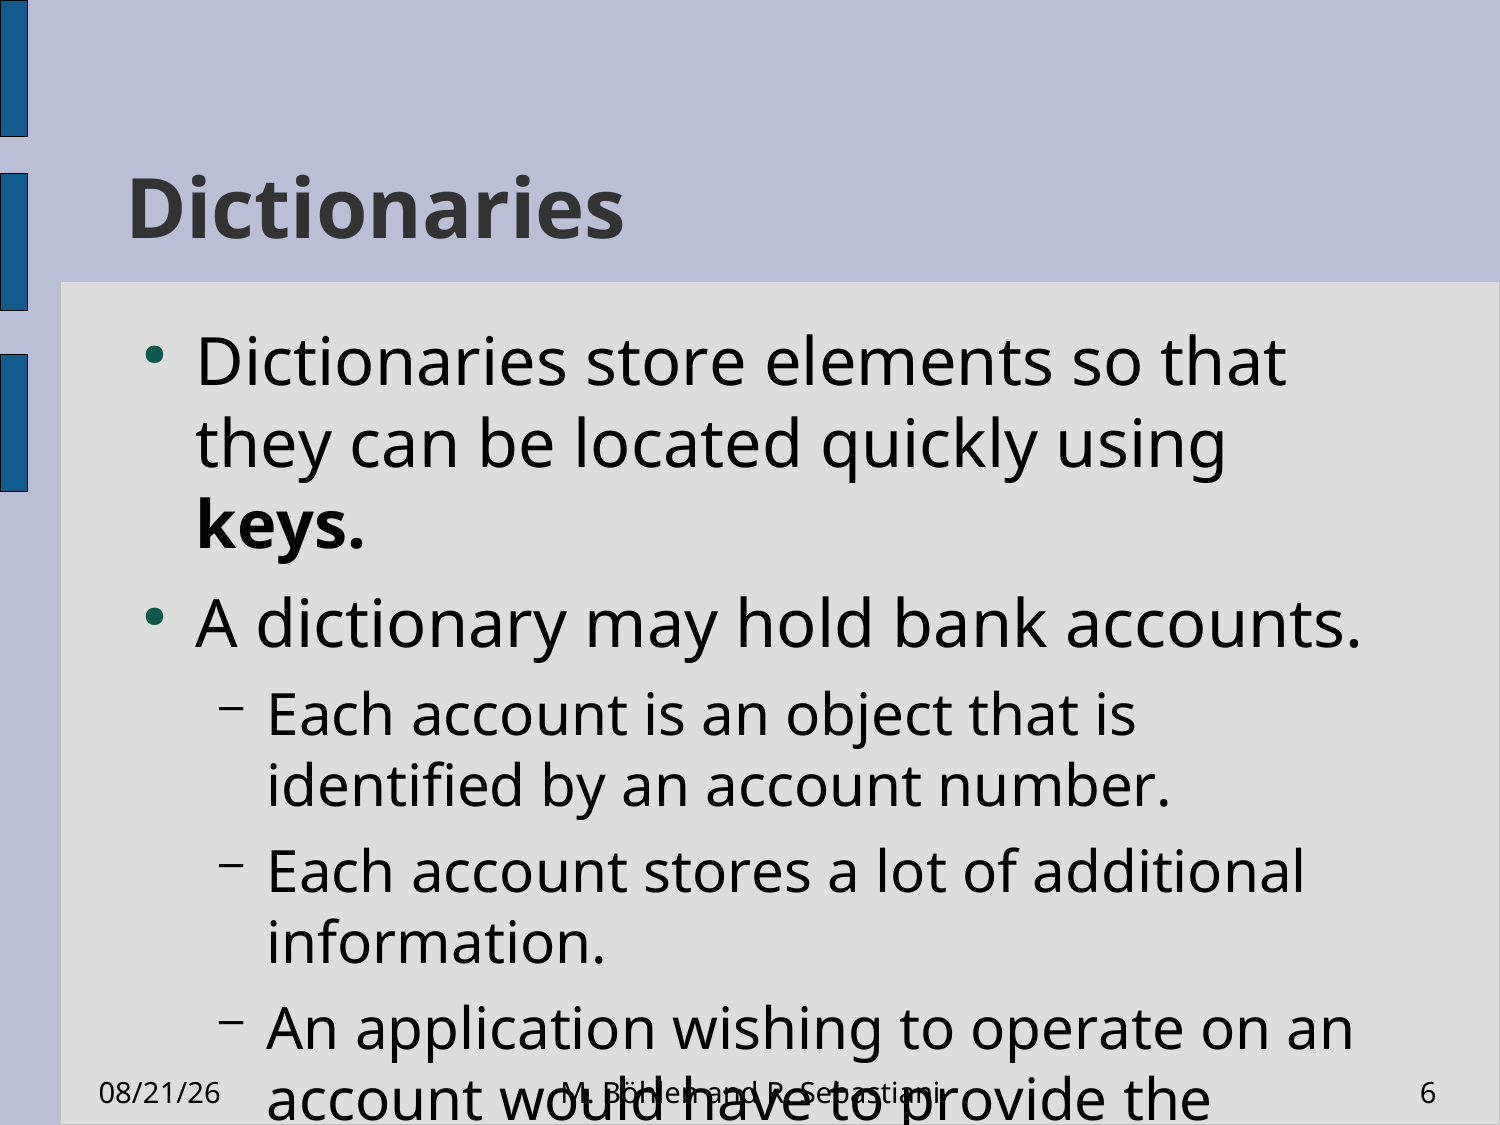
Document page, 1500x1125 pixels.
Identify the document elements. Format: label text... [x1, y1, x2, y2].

title Dictionaries [110, 67, 1392, 271]
list Dictionaries store elements so that they can be located quickly using keys. A dictionary may hold bank accounts. Each account is an object that is identified by an account number. Each account stores a lot of additional information. An application wishing to operate on an account would have to provide the account number as a search key. [110, 312, 1392, 1055]
